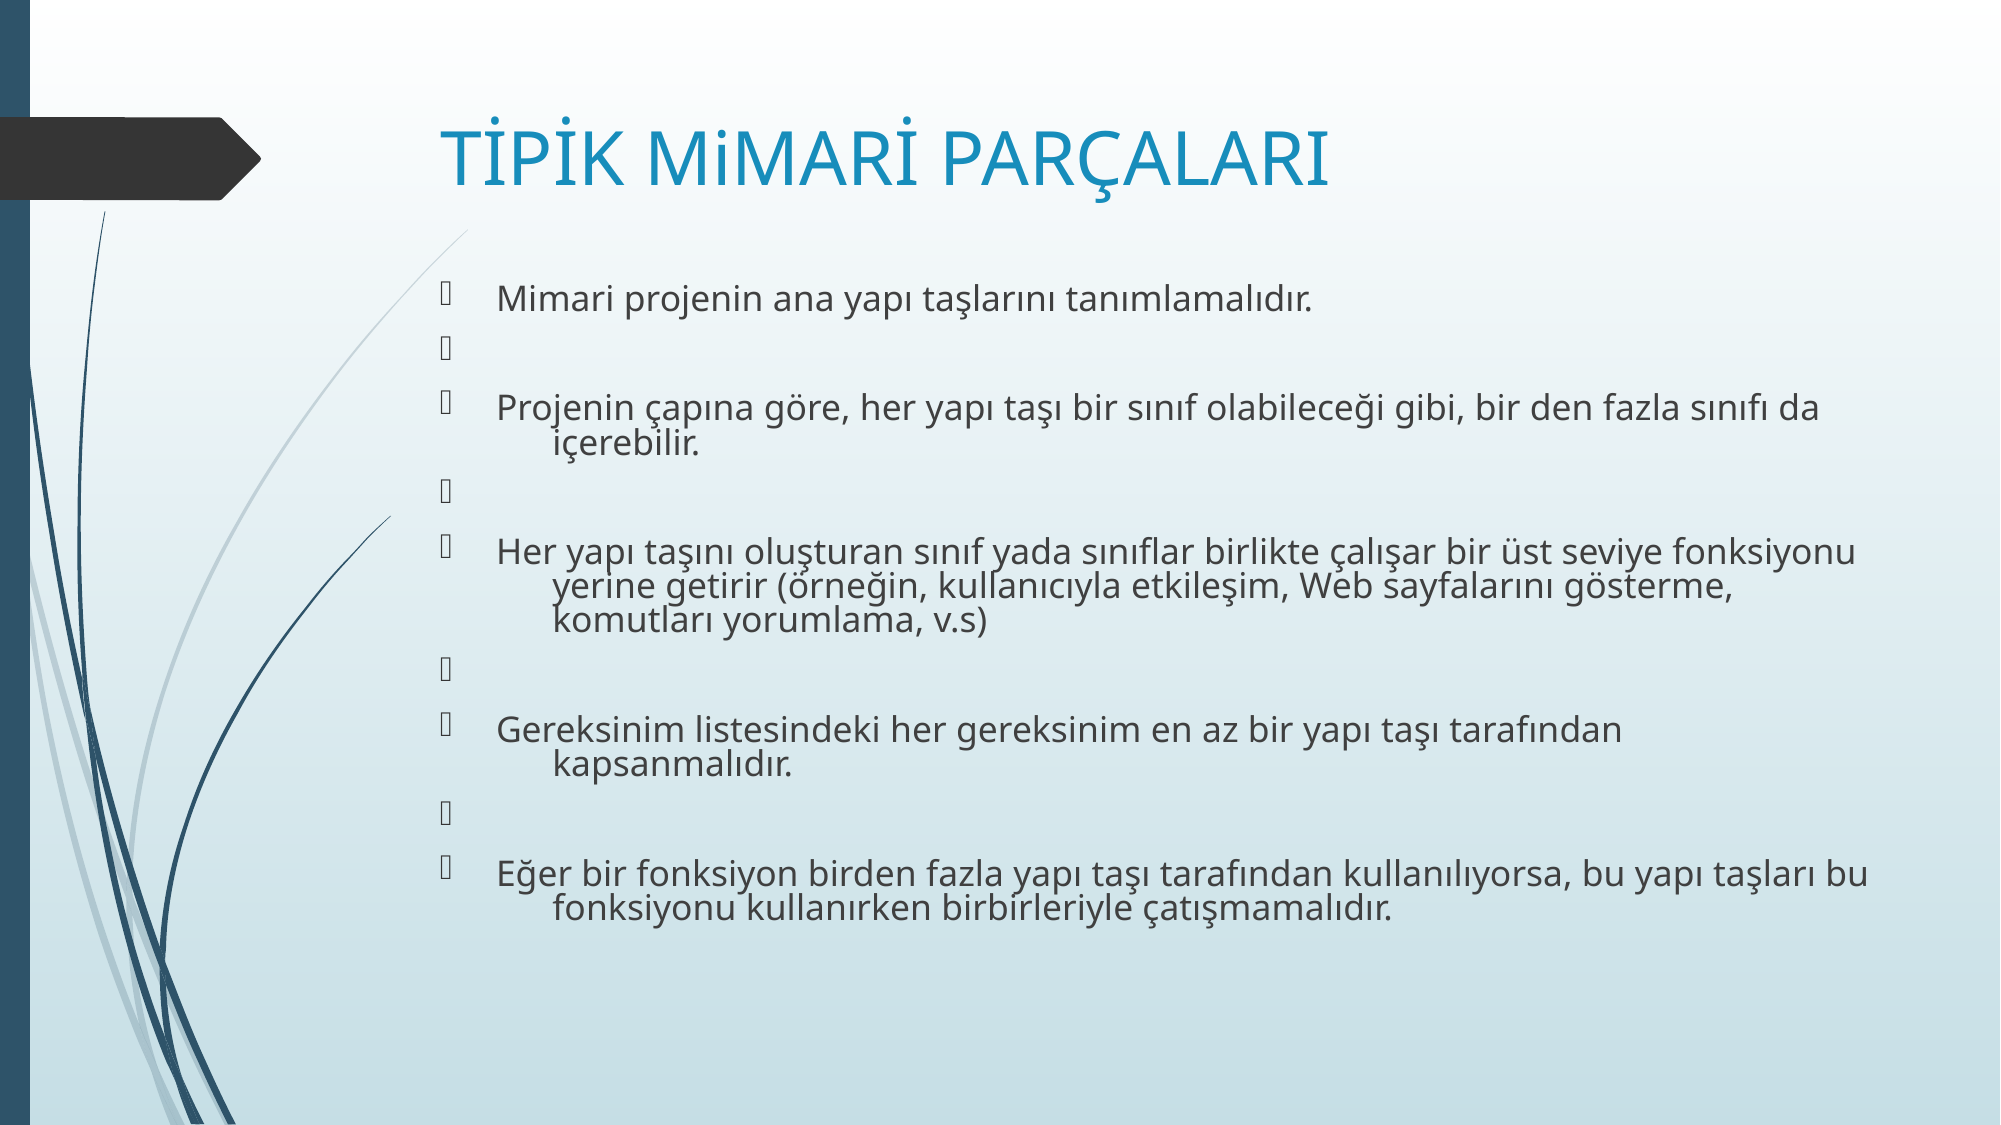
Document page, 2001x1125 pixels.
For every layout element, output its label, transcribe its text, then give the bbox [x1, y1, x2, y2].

title TİPİK MiMARİ PARÇALARI [425, 102, 1888, 276]
list Mimari projenin ana yapı taşlarını tanımlamalıdır. Projenin çapına göre, her yapı taşı bir sınıf olabileceği gibi, bir den fazla sınıfı da içerebilir. Her yapı taşını oluşturan sınıf yada sınıflar birlikte çalışar bir üst seviye fonksiyonu yerine getirir (örneğin, kullanıcıyla etkileşim, Web sayfalarını gösterme, komutları yorumlama, v.s) Gereksinim listesindeki her gereksinim en az bir yapı taşı tarafından kapsanmalıdır. Eğer bir fonksiyon birden fazla yapı taşı tarafından kullanılıyorsa, bu yapı taşları bu fonksiyonu kullanırken birbirleriyle çatışmamalıdır. [424, 276, 1888, 970]
